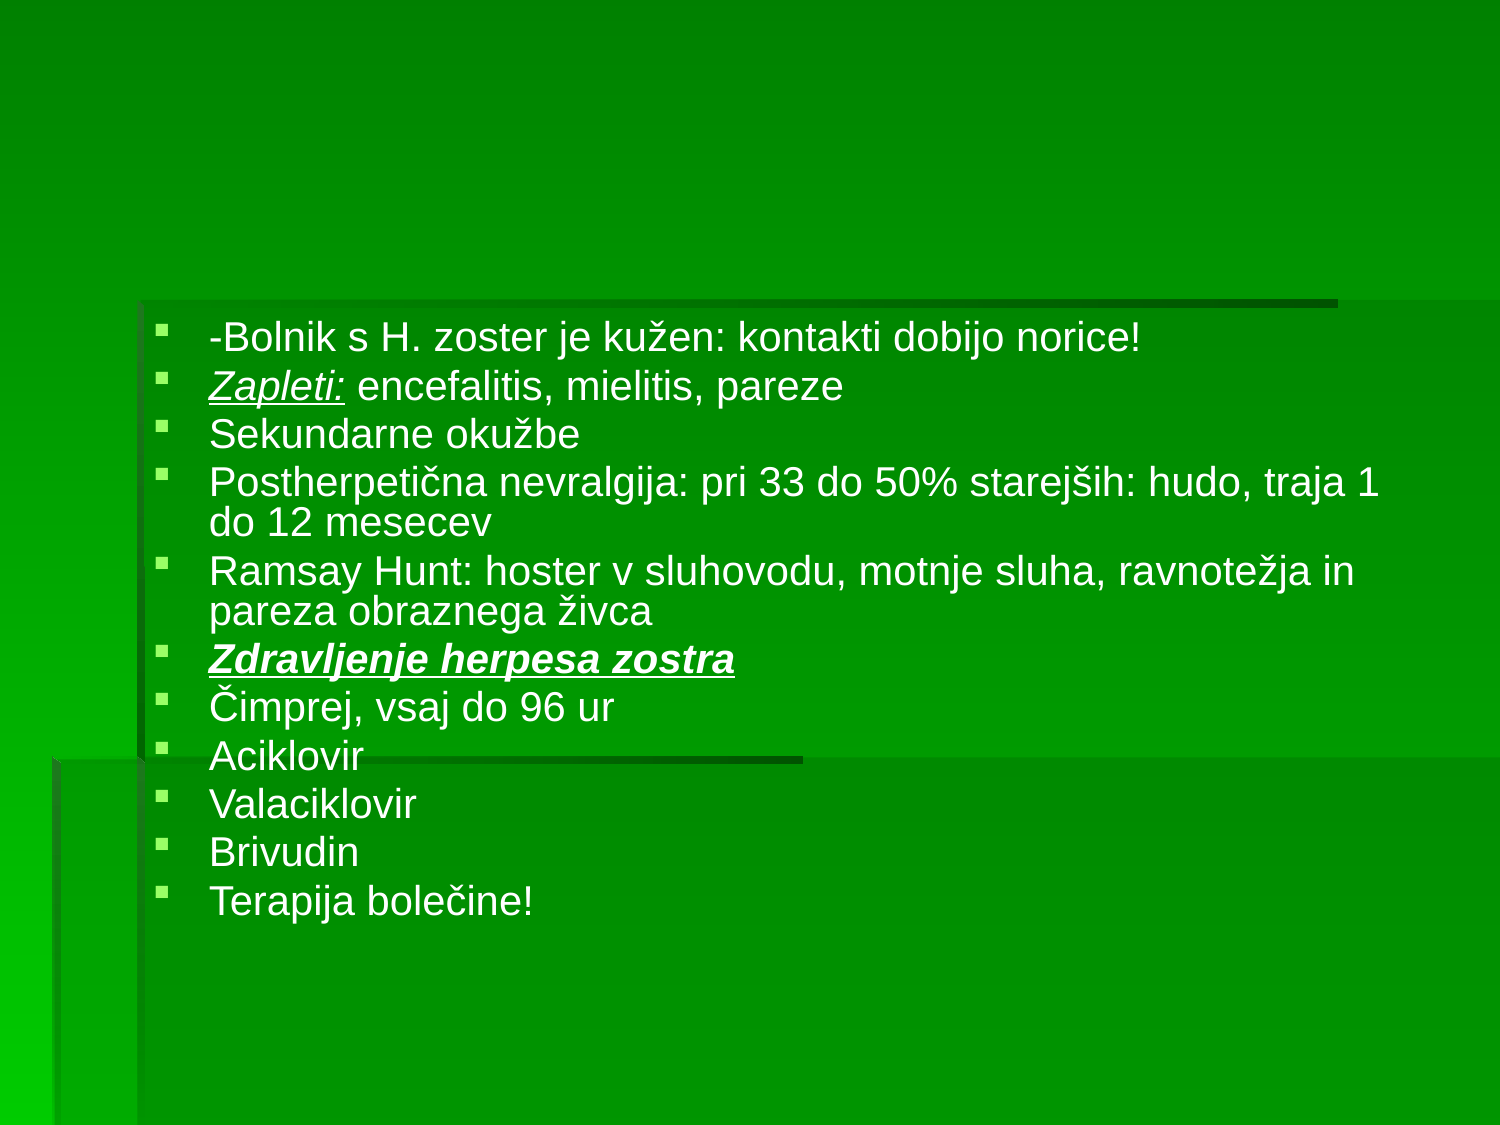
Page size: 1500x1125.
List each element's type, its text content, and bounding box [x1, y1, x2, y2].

list -Bolnik s H. zoster je kužen: kontakti dobijo norice! Zapleti: encefalitis, mielitis, pareze Sekundarne okužbe Postherpetična nevralgija: pri 33 do 50% starejših: hudo, traja 1 do 12 mesecev Ramsay Hunt: hoster v sluhovodu, motnje sluha, ravnotežja in pareza obraznega živca Zdravljenje herpesa zostra Čimprej, vsaj do 96 ur Aciklovir Valaciklovir Brivudin Terapija bolečine! [137, 312, 1451, 1000]
